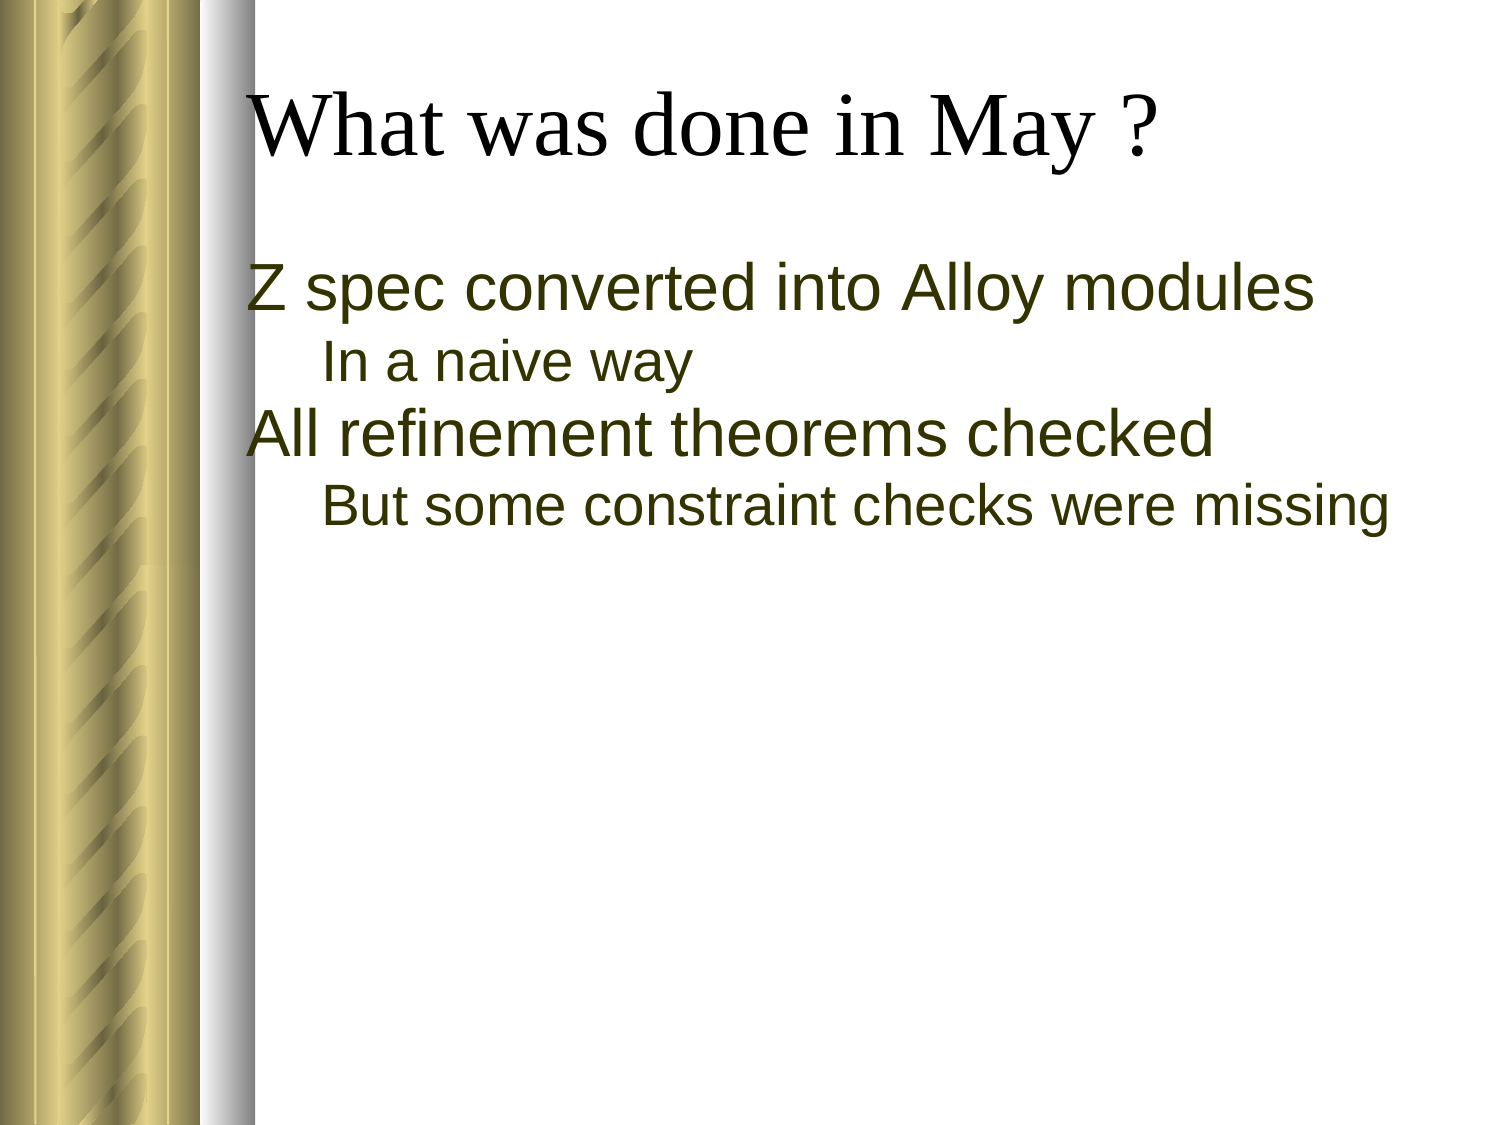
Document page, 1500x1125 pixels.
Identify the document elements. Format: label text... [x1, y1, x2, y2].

title What was done in May ? [246, 13, 1475, 249]
list Z spec converted into Alloy modules In a naive way All refinement theorems checked But some constraint checks were missing [246, 249, 1475, 1024]
